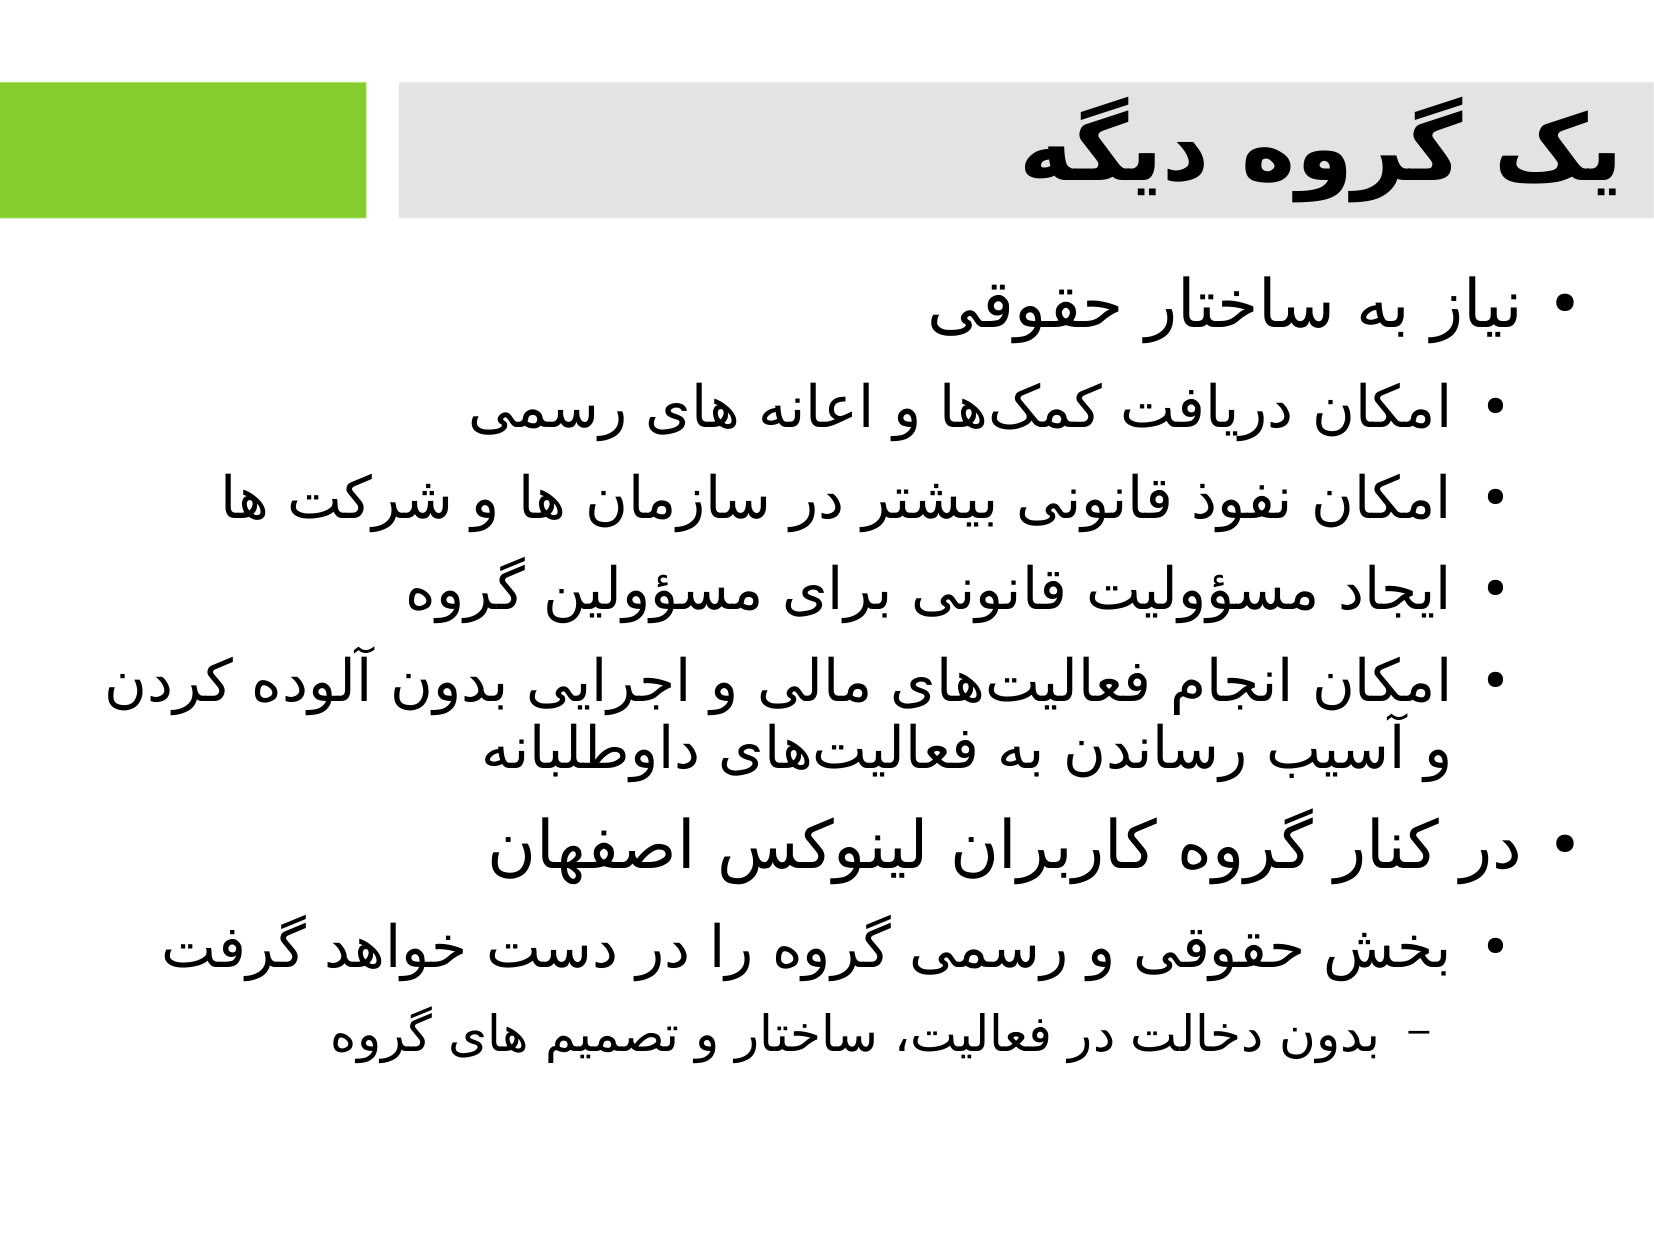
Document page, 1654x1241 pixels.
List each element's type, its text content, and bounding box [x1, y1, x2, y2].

title یک گروه دیگه [313, 73, 1625, 223]
list نیاز به ساختار حقوقی امکان دریافت کمک‌ها و اعانه های رسمی امکان نفوذ قانونی بیشتر در سازمان ها و شرکت ها ایجاد مسؤولیت قانونی برای مسؤولین گروه امکان انجام فعالیت‌های مالی و اجرایی بدون آلوده کردن و آسیب رساندن به فعالیت‌های داوطلبانه در کنار گروه کاربران لینوکس اصفهان بخش حقوقی و رسمی گروه را در دست خواهد گرفت بدون دخالت در فعالیت، ساختار و تصمیم های گروه [82, 265, 1595, 1182]
picture [0, 0, 1654, 1241]
